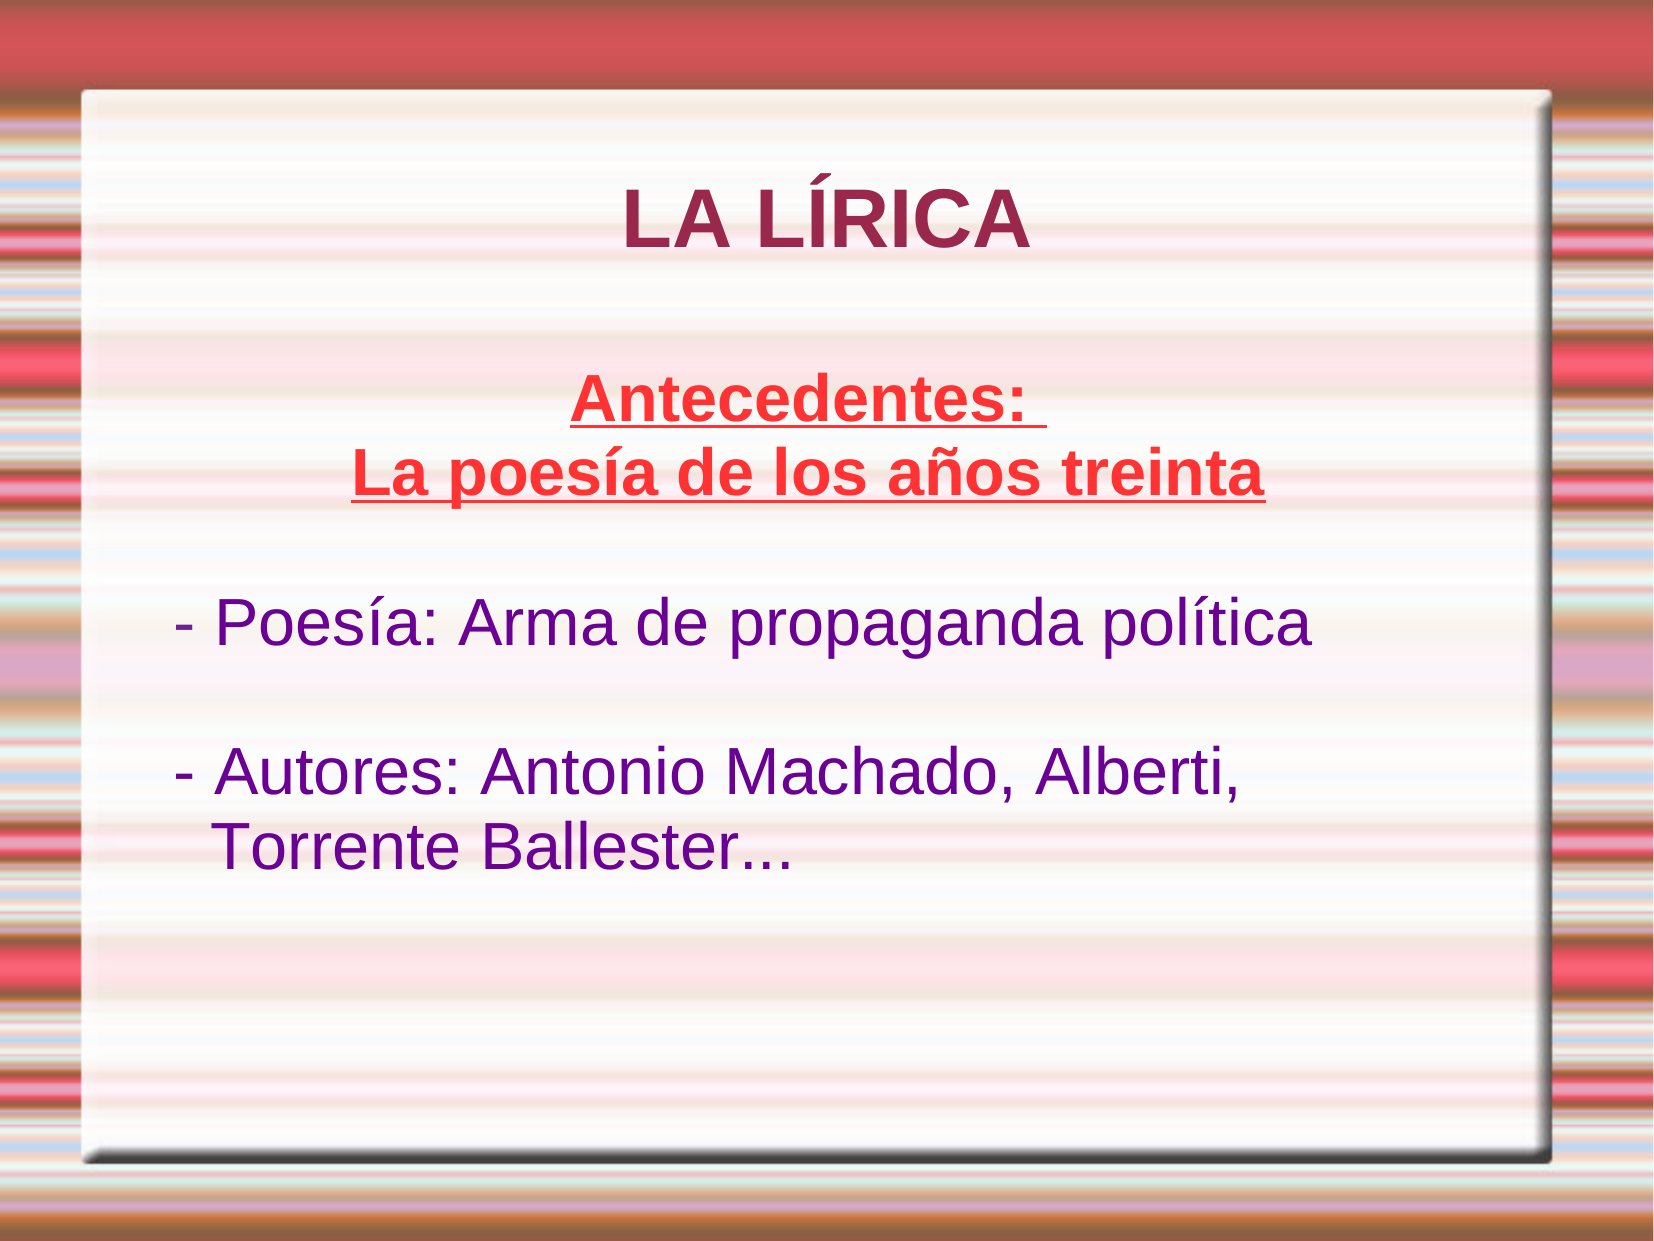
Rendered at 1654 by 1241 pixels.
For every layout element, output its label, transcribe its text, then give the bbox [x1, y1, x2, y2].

picture [0, 0, 1654, 1241]
title LA LÍRICA [121, 114, 1534, 322]
subtitle Antecedentes: La poesía de los años treinta - Poesía: Arma de propaganda política - Autores: Antonio Machado, Alberti, Torrente Ballester... [118, 360, 1500, 1034]
